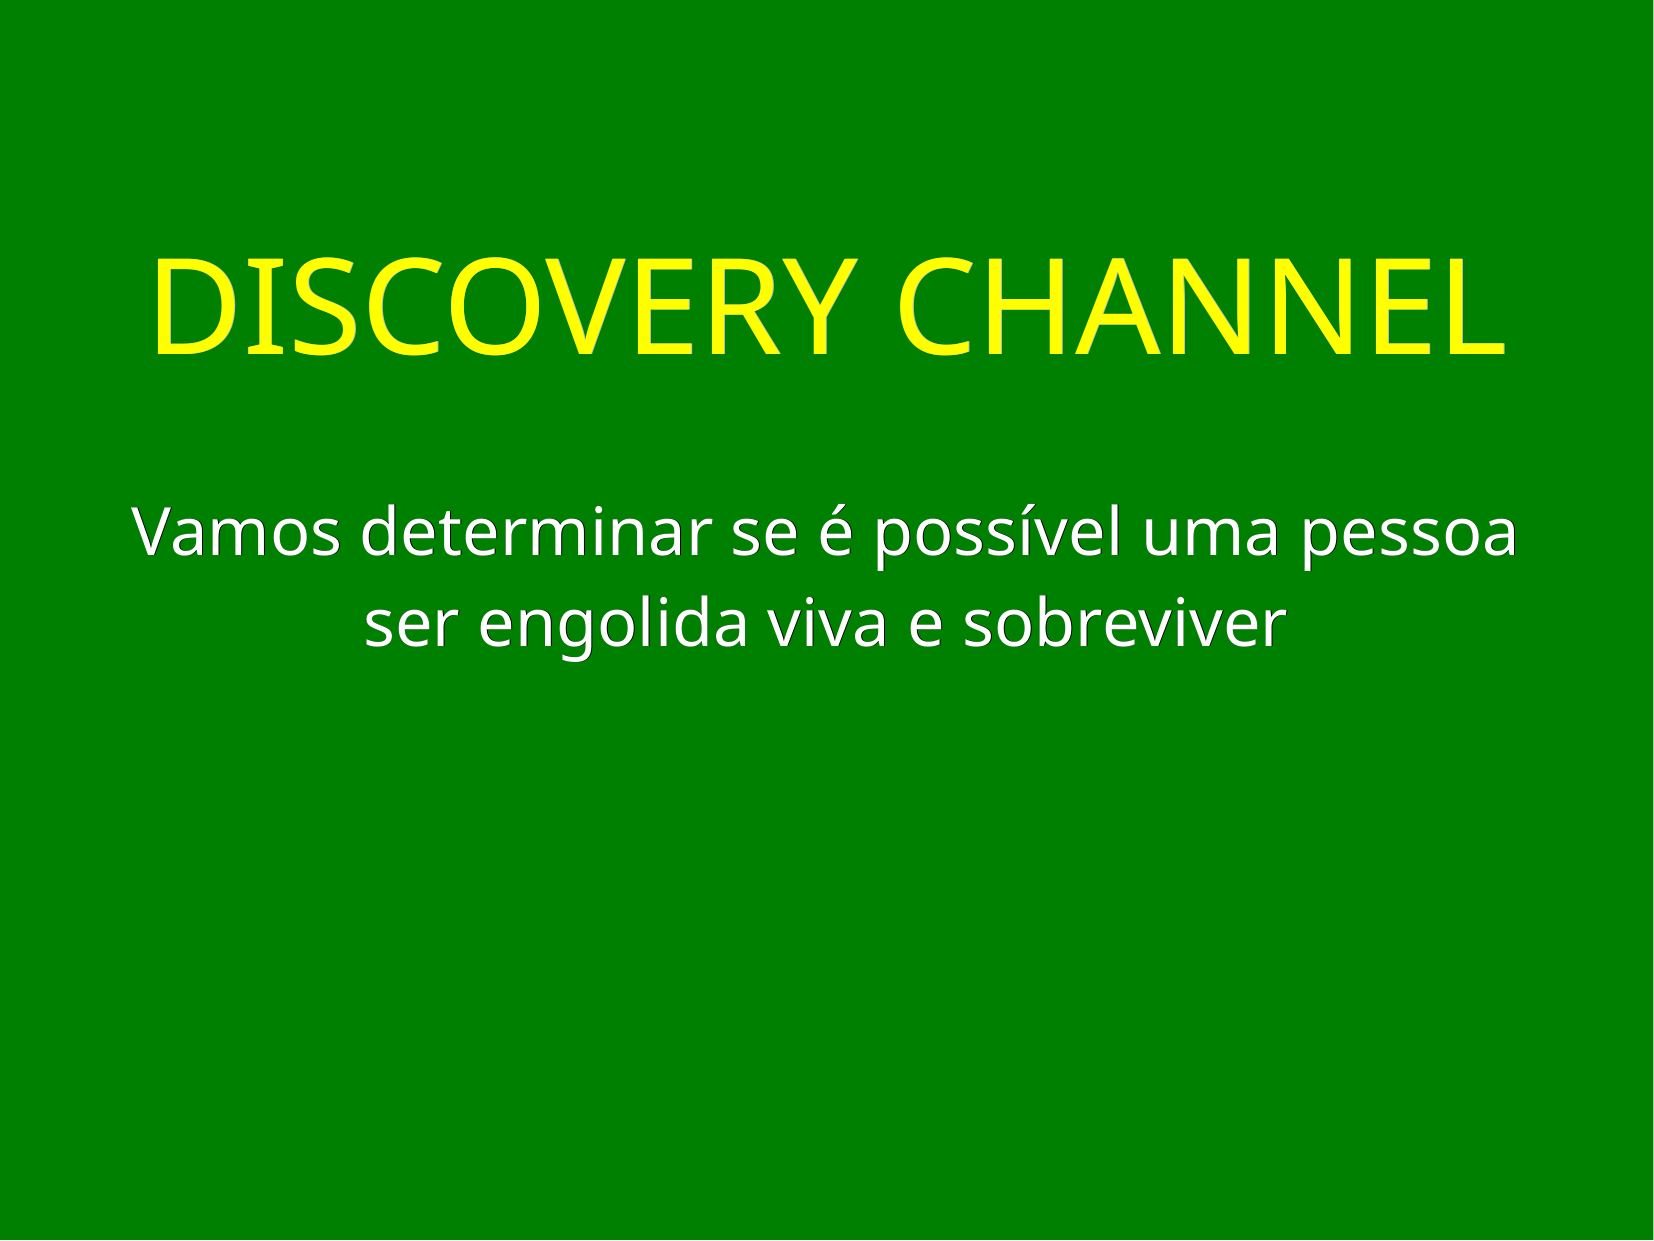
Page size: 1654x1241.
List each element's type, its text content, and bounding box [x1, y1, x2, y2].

subtitle DISCOVERY CHANNEL Vamos determinar se é possível uma pessoa ser engolida viva e sobreviver [82, 49, 1571, 1010]
